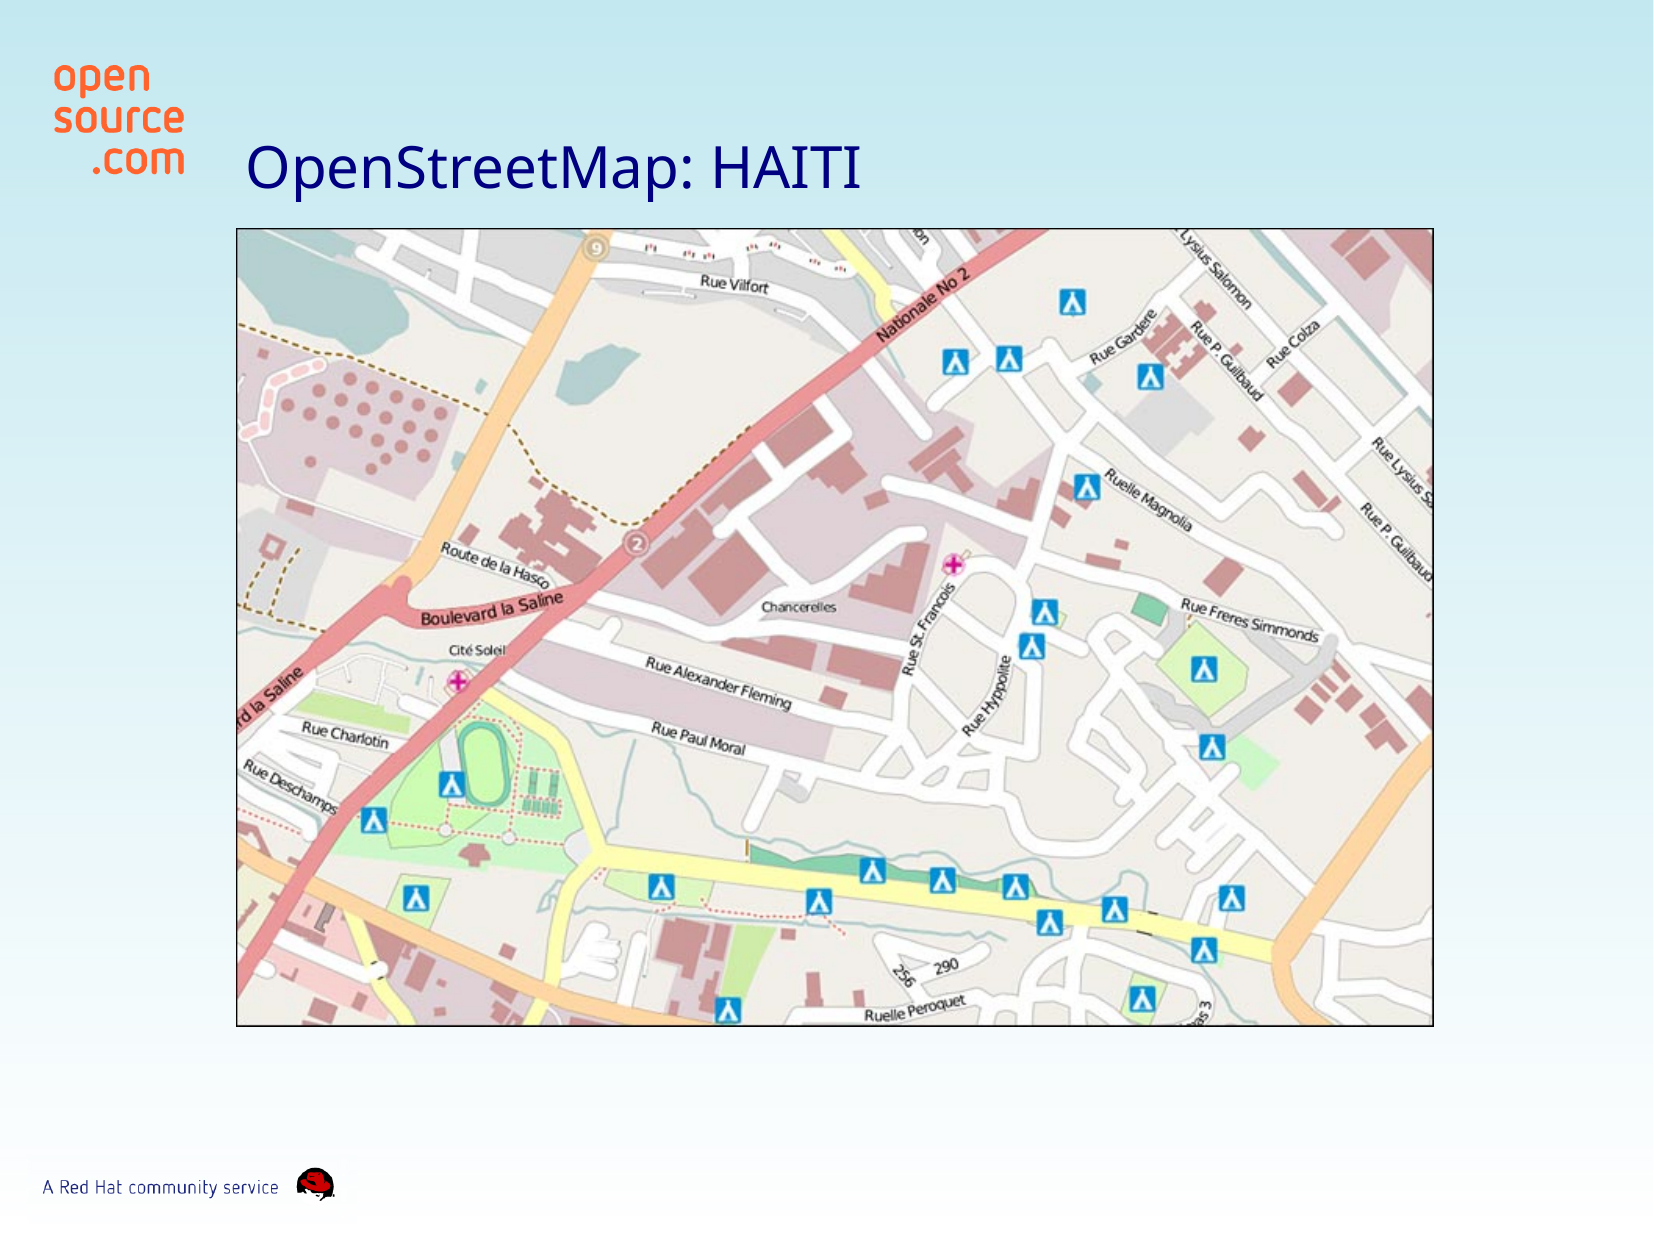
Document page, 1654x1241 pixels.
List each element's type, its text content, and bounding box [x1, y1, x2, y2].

text_box OpenStreetMap: HAITI [230, 118, 1570, 367]
picture [0, 0, 1654, 1241]
